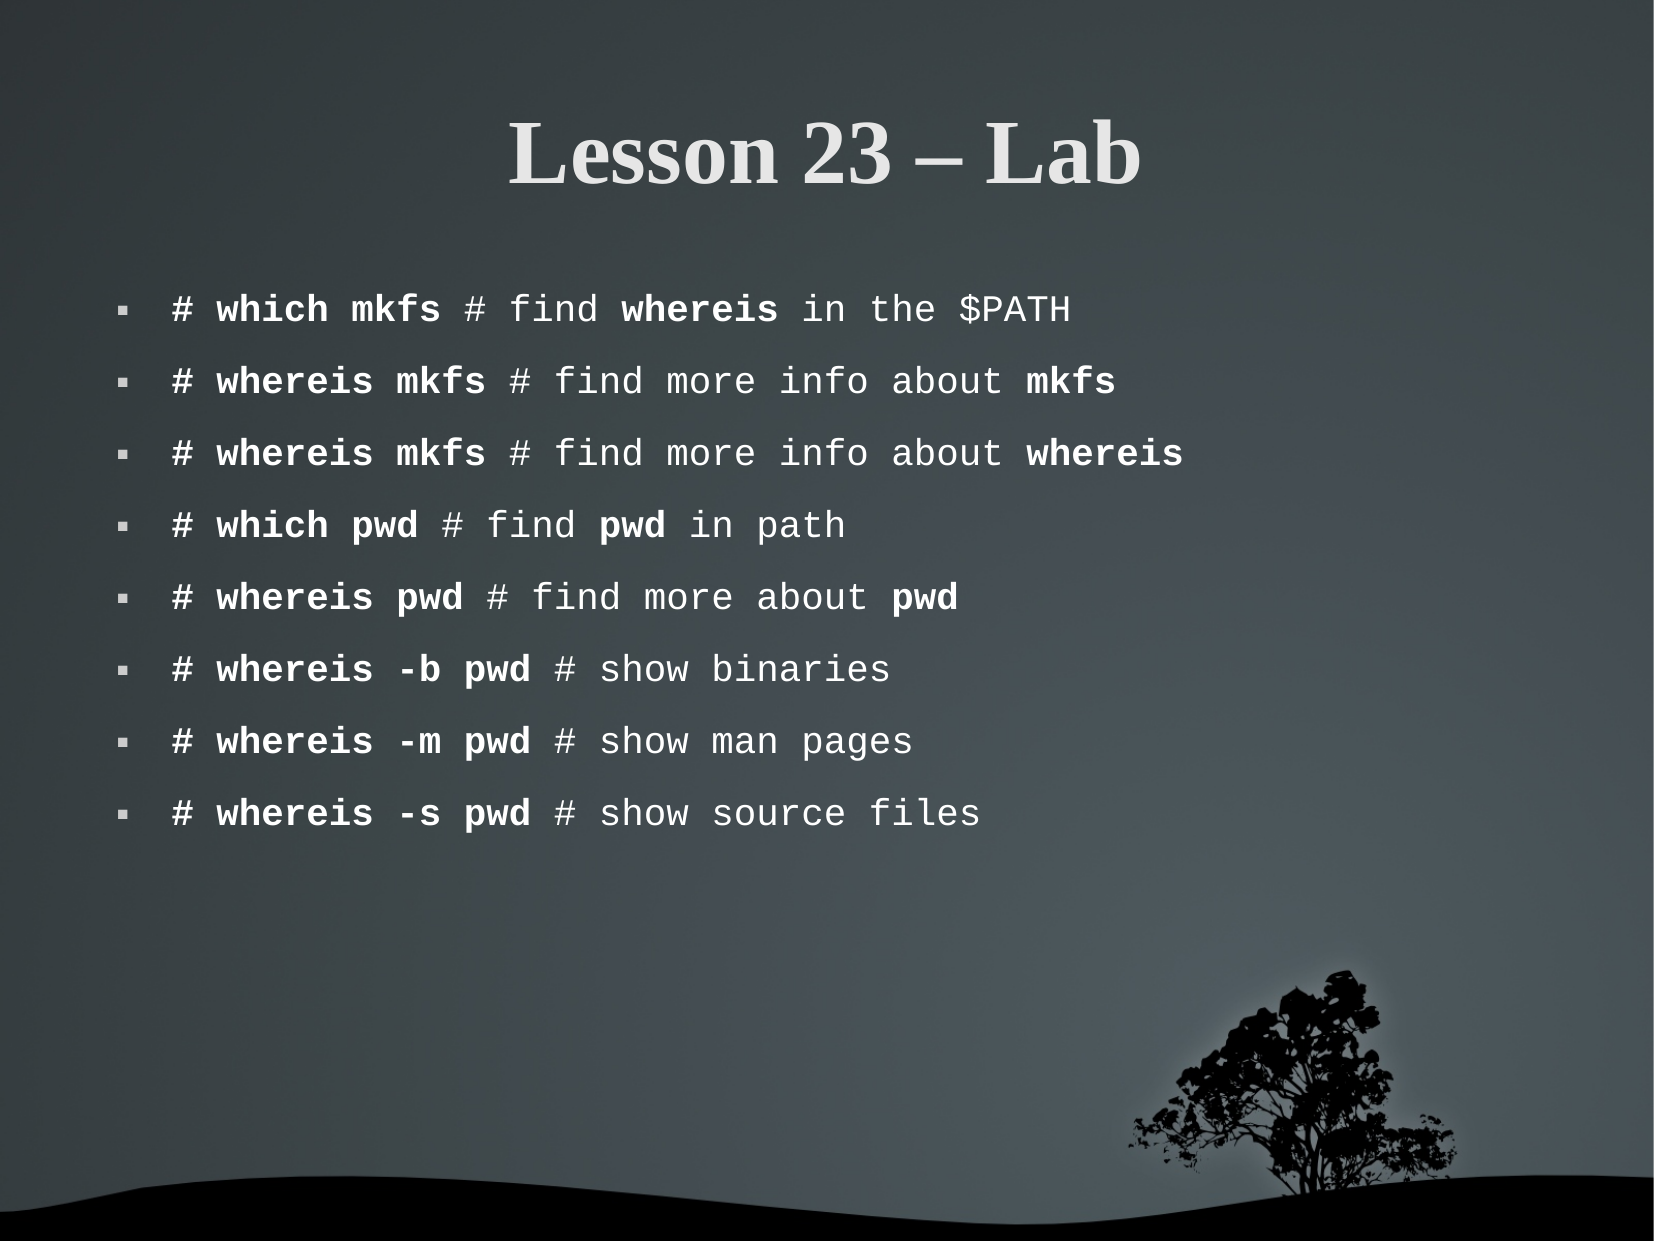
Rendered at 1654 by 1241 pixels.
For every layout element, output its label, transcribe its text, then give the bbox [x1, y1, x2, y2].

list # which mkfs # find whereis in the $PATH # whereis mkfs # find more info about mkfs # whereis mkfs # find more info about whereis # which pwd # find pwd in path # whereis pwd # find more about pwd # whereis -b pwd # show binaries # whereis -m pwd # show man pages # whereis -s pwd # show source files [82, 290, 1571, 1109]
picture [0, 0, 1654, 1241]
title Lesson 23 – Lab [82, 49, 1571, 257]
